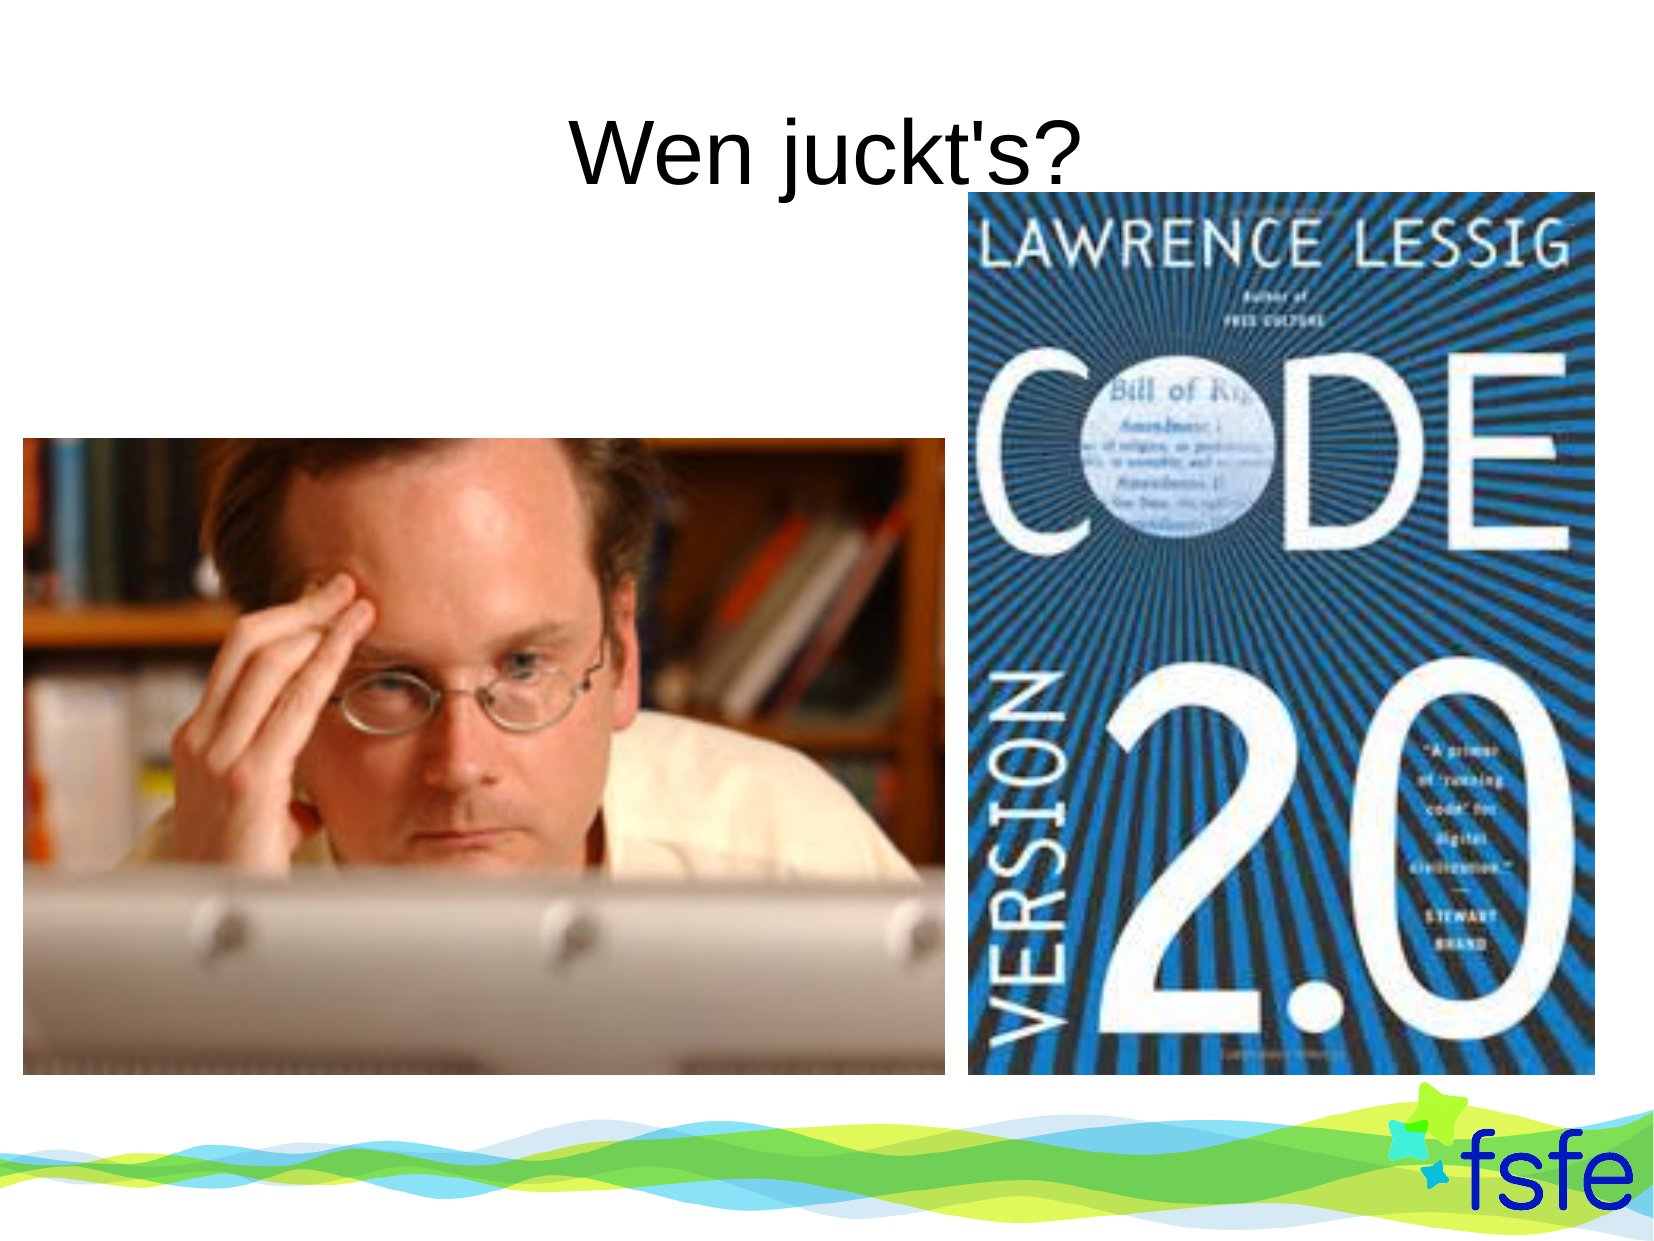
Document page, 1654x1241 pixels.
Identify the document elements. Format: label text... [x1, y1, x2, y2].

picture [968, 192, 1595, 1075]
title Wen juckt's? [82, 49, 1571, 257]
picture [0, 1081, 1654, 1241]
picture [23, 438, 945, 1075]
